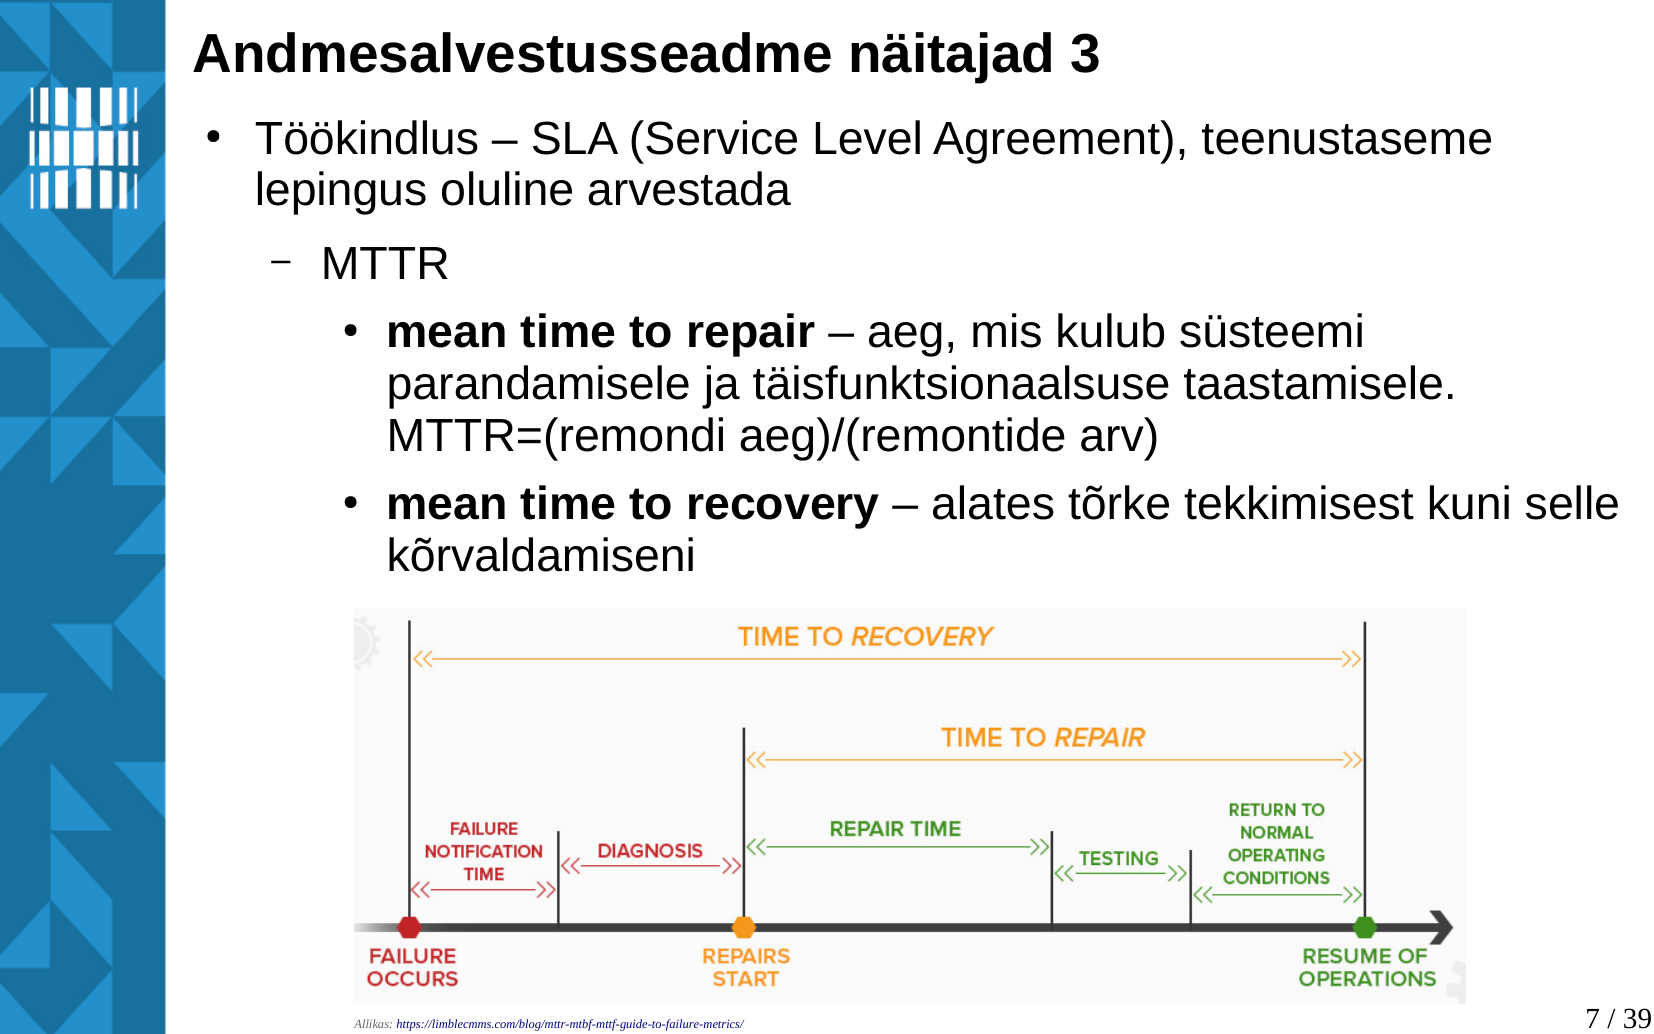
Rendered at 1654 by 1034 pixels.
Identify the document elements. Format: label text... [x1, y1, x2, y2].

title Andmesalvestusseadme näitajad 3 [192, 1, 1483, 105]
list Töökindlus – SLA (Service Level Agreement), teenustaseme lepingus oluline arvestada MTTR mean time to repair – aeg, mis kulub süsteemi parandamisele ja täisfunktsionaalsuse taastamisele. MTTR=(remondi aeg)/(remontide arv) mean time to recovery – alates tõrke tekkimisest kuni selle kõrvaldamiseni [188, 112, 1625, 585]
text_box Allikas: https://limblecmms.com/blog/mttr-mtbf-mttf-guide-to-failure-metrics/ [354, 1017, 768, 1032]
picture [354, 608, 1466, 1004]
